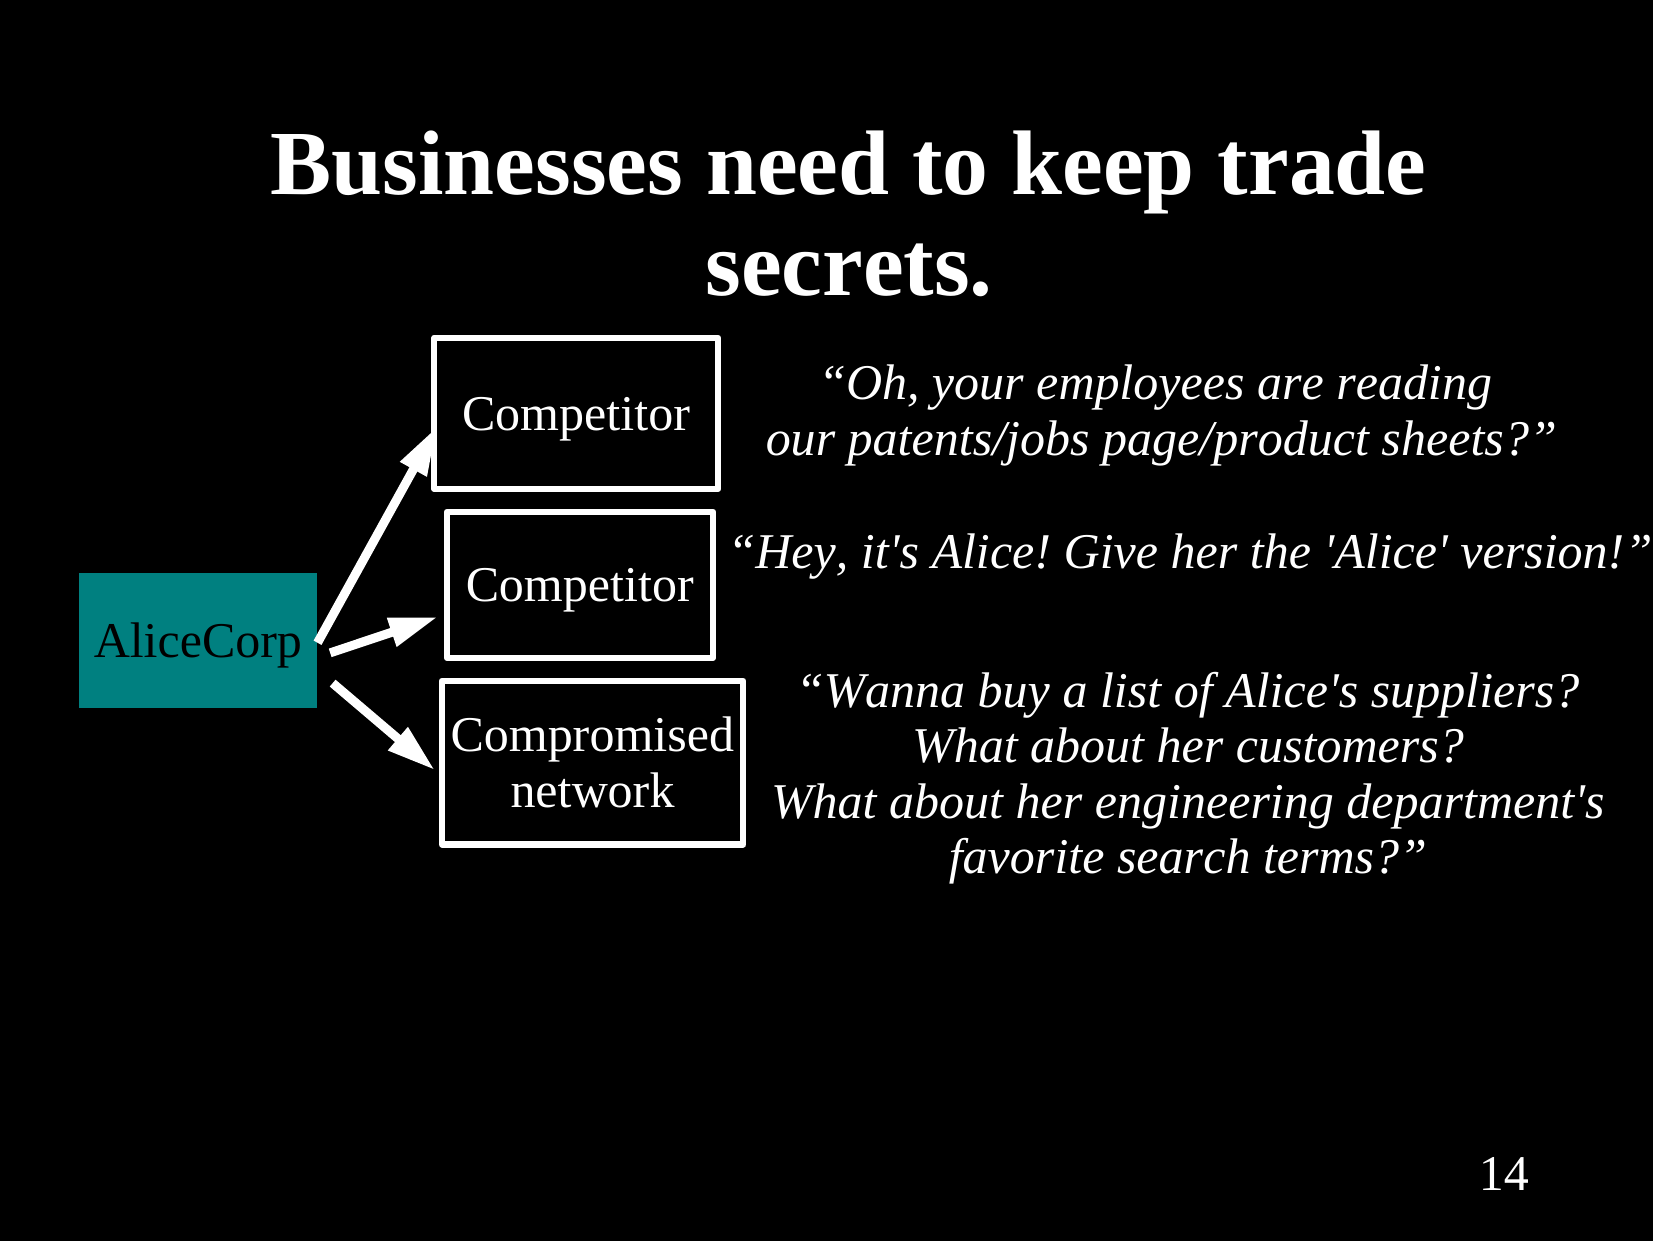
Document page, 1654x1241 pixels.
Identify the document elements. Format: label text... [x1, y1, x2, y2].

title Businesses need to keep trade secrets. [121, 94, 1578, 334]
text_box Compromised network [441, 680, 744, 845]
text_box AliceCorp [78, 572, 318, 709]
text_box “Wanna buy a list of Alice's suppliers? What about her customers? What about her engineering department's favorite search terms?” [771, 662, 1606, 903]
text_box “Hey, it's Alice! Give her the 'Alice' version!” [727, 524, 1653, 585]
text_box “Oh, your employees are reading our patents/jobs page/product sheets?” [753, 355, 1560, 482]
text_box Competitor [446, 511, 714, 658]
text_box Competitor [434, 337, 719, 490]
